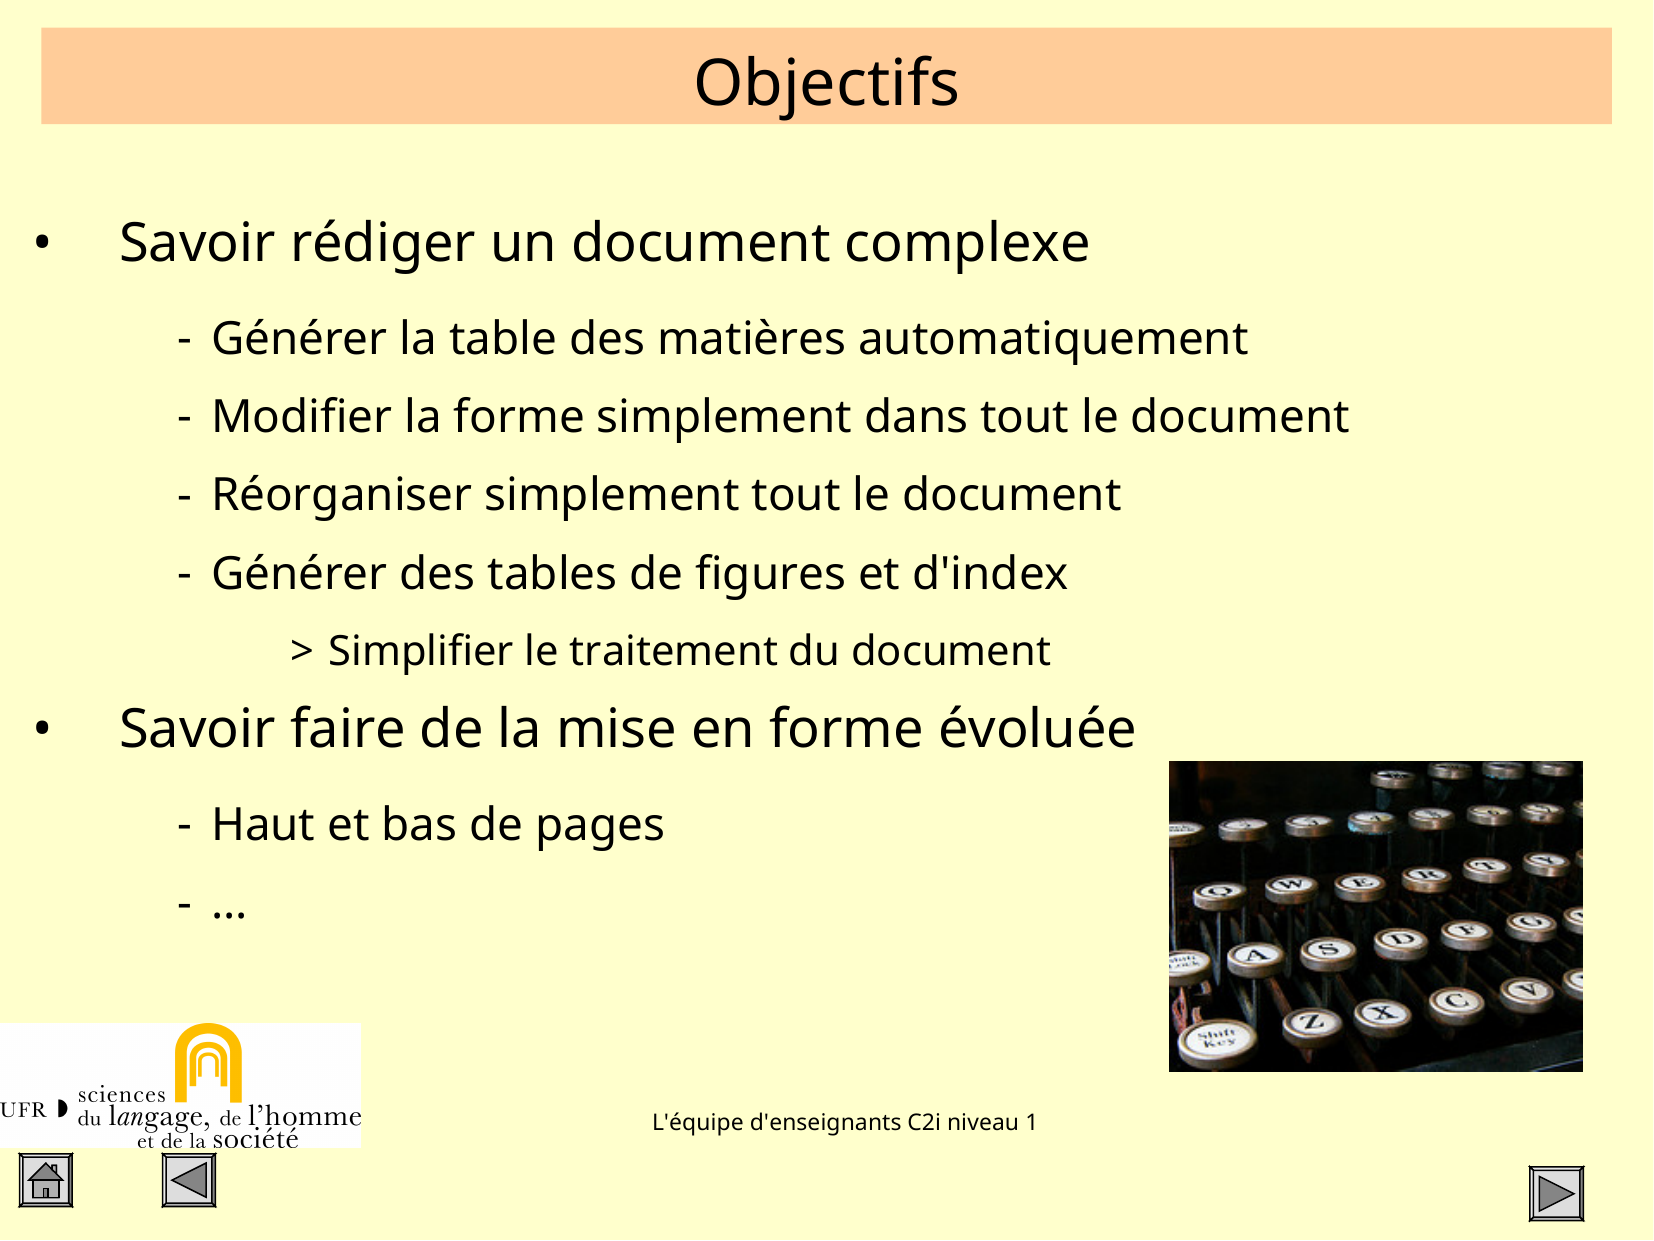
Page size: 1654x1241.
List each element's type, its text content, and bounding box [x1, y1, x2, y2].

list Savoir rédiger un document complexe Générer la table des matières automatiquement Modifier la forme simplement dans tout le document Réorganiser simplement tout le document Générer des tables de figures et d'index Simplifier le traitement du document Savoir faire de la mise en forme évoluée Haut et bas de pages ... [32, 206, 1609, 1075]
picture [0, 1023, 361, 1148]
picture [1169, 761, 1583, 1072]
title Objectifs [41, 27, 1612, 125]
